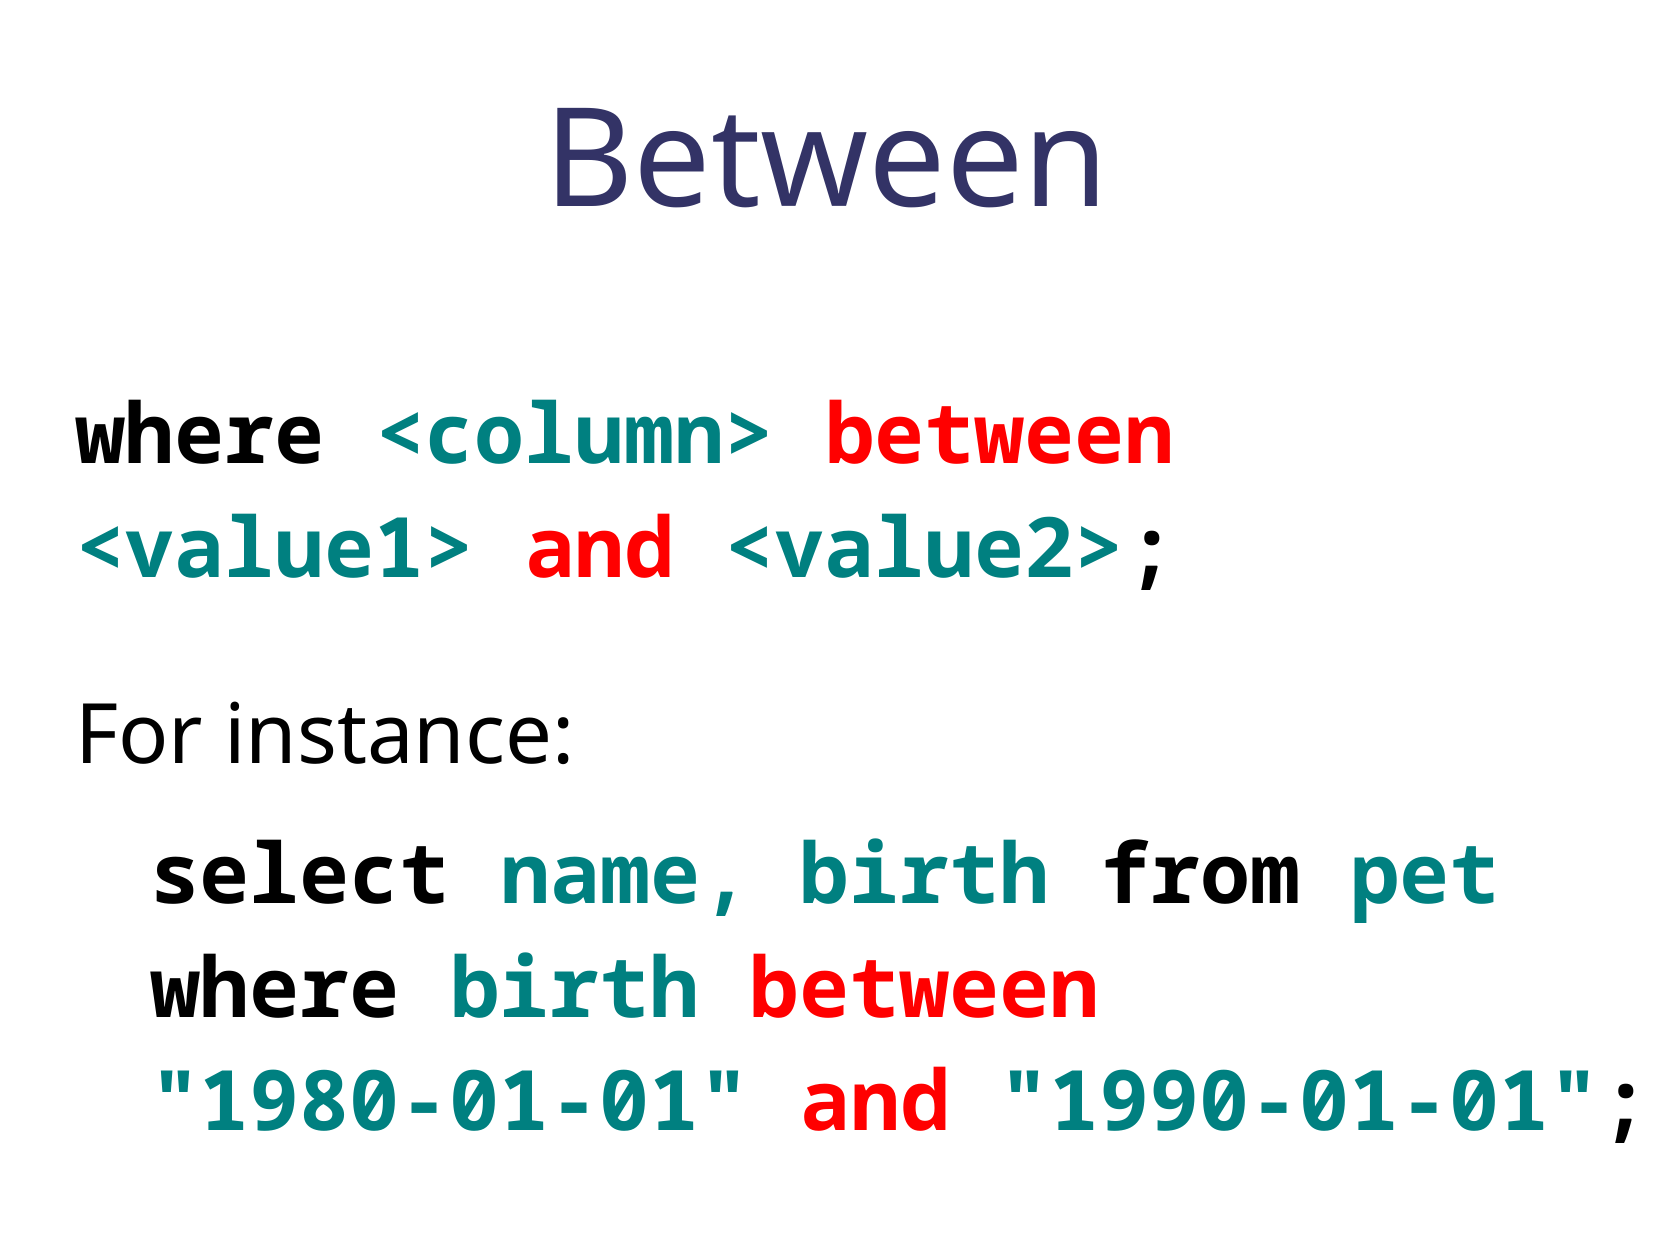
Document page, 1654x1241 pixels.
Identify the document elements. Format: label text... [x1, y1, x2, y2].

text_box For instance: [75, 675, 1654, 865]
subtitle where <column> between <value1> and <value2>; [75, 375, 1560, 568]
text_box select name, birth from pet where birth between "1980-01-01" and "1990-01-01"; [150, 865, 1654, 1103]
title Between [82, 56, 1571, 250]
